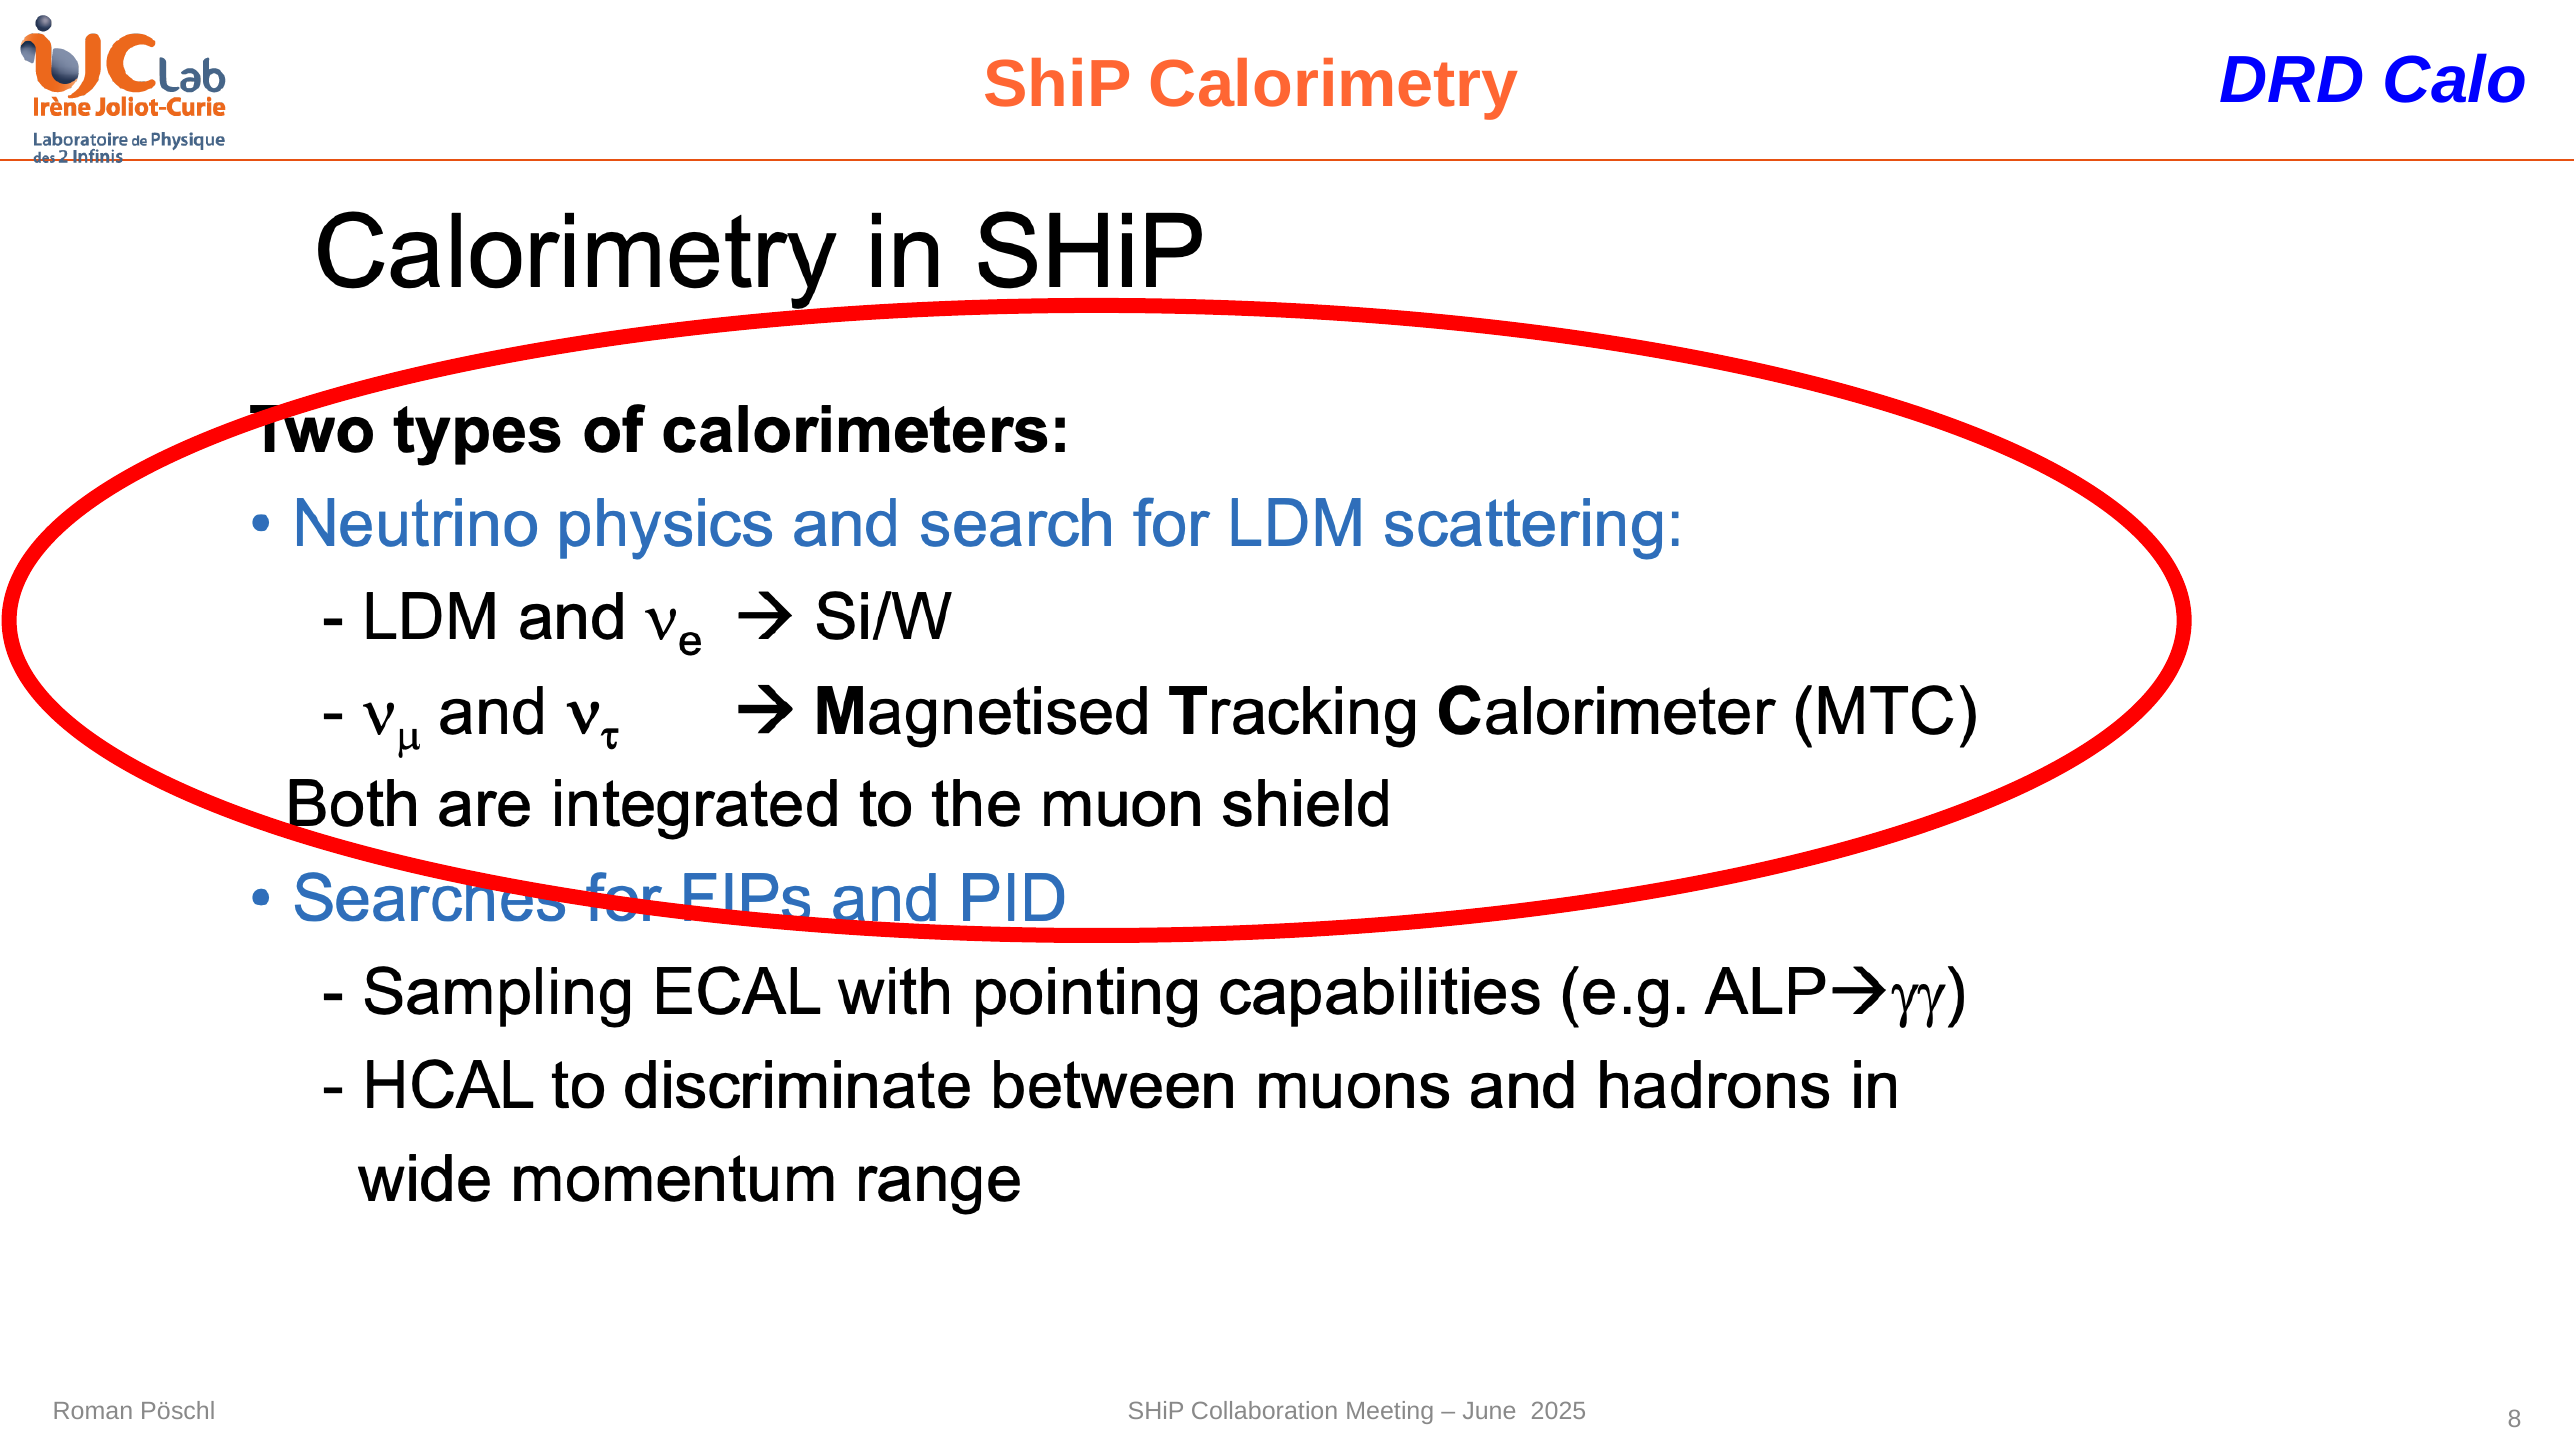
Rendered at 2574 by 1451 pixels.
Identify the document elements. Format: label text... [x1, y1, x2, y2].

picture [199, 209, 2371, 1381]
title ShiP Calorimetry [93, 34, 2410, 132]
picture [4, 0, 241, 178]
picture [199, 313, 2176, 927]
